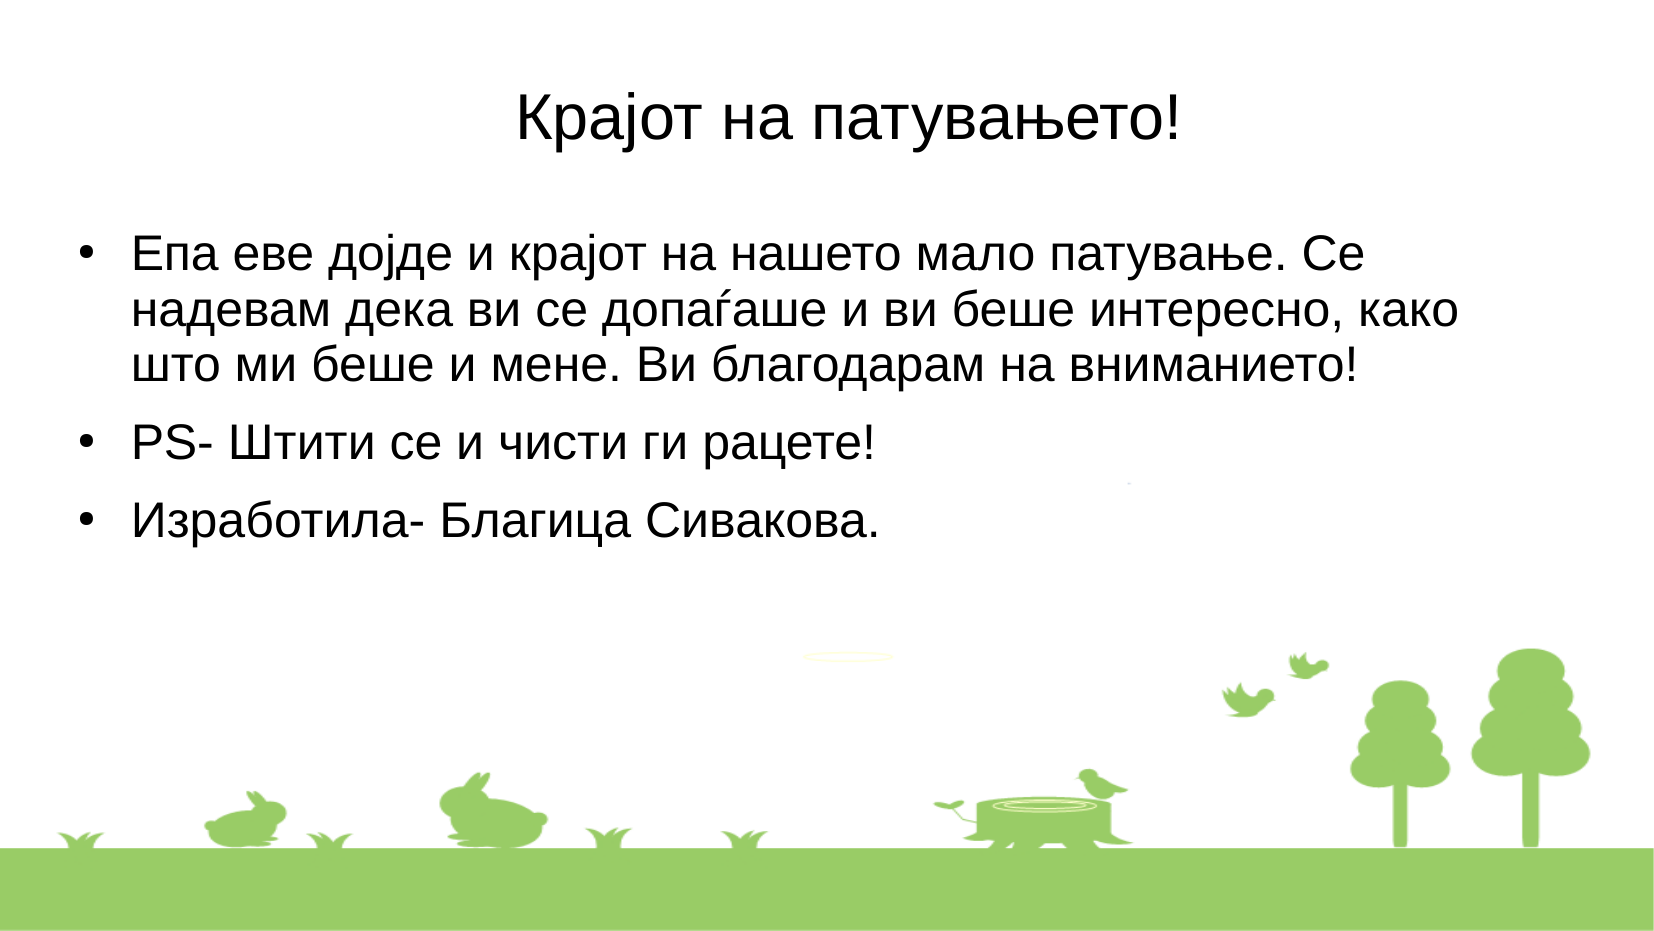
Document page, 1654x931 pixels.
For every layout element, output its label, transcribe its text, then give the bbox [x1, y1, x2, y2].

title Крајот на патувањето! [105, 39, 1594, 196]
list Епа еве дојде и крајот на нашето мало патување. Се надевам дека ви се допаѓаше и ви беше интересно, како што ми беше и мене. Ви благодарам на вниманието! PS- Штити се и чисти ги рацете! Изработила- Благица Сивакова. [60, 225, 1549, 765]
picture [0, 0, 1654, 931]
